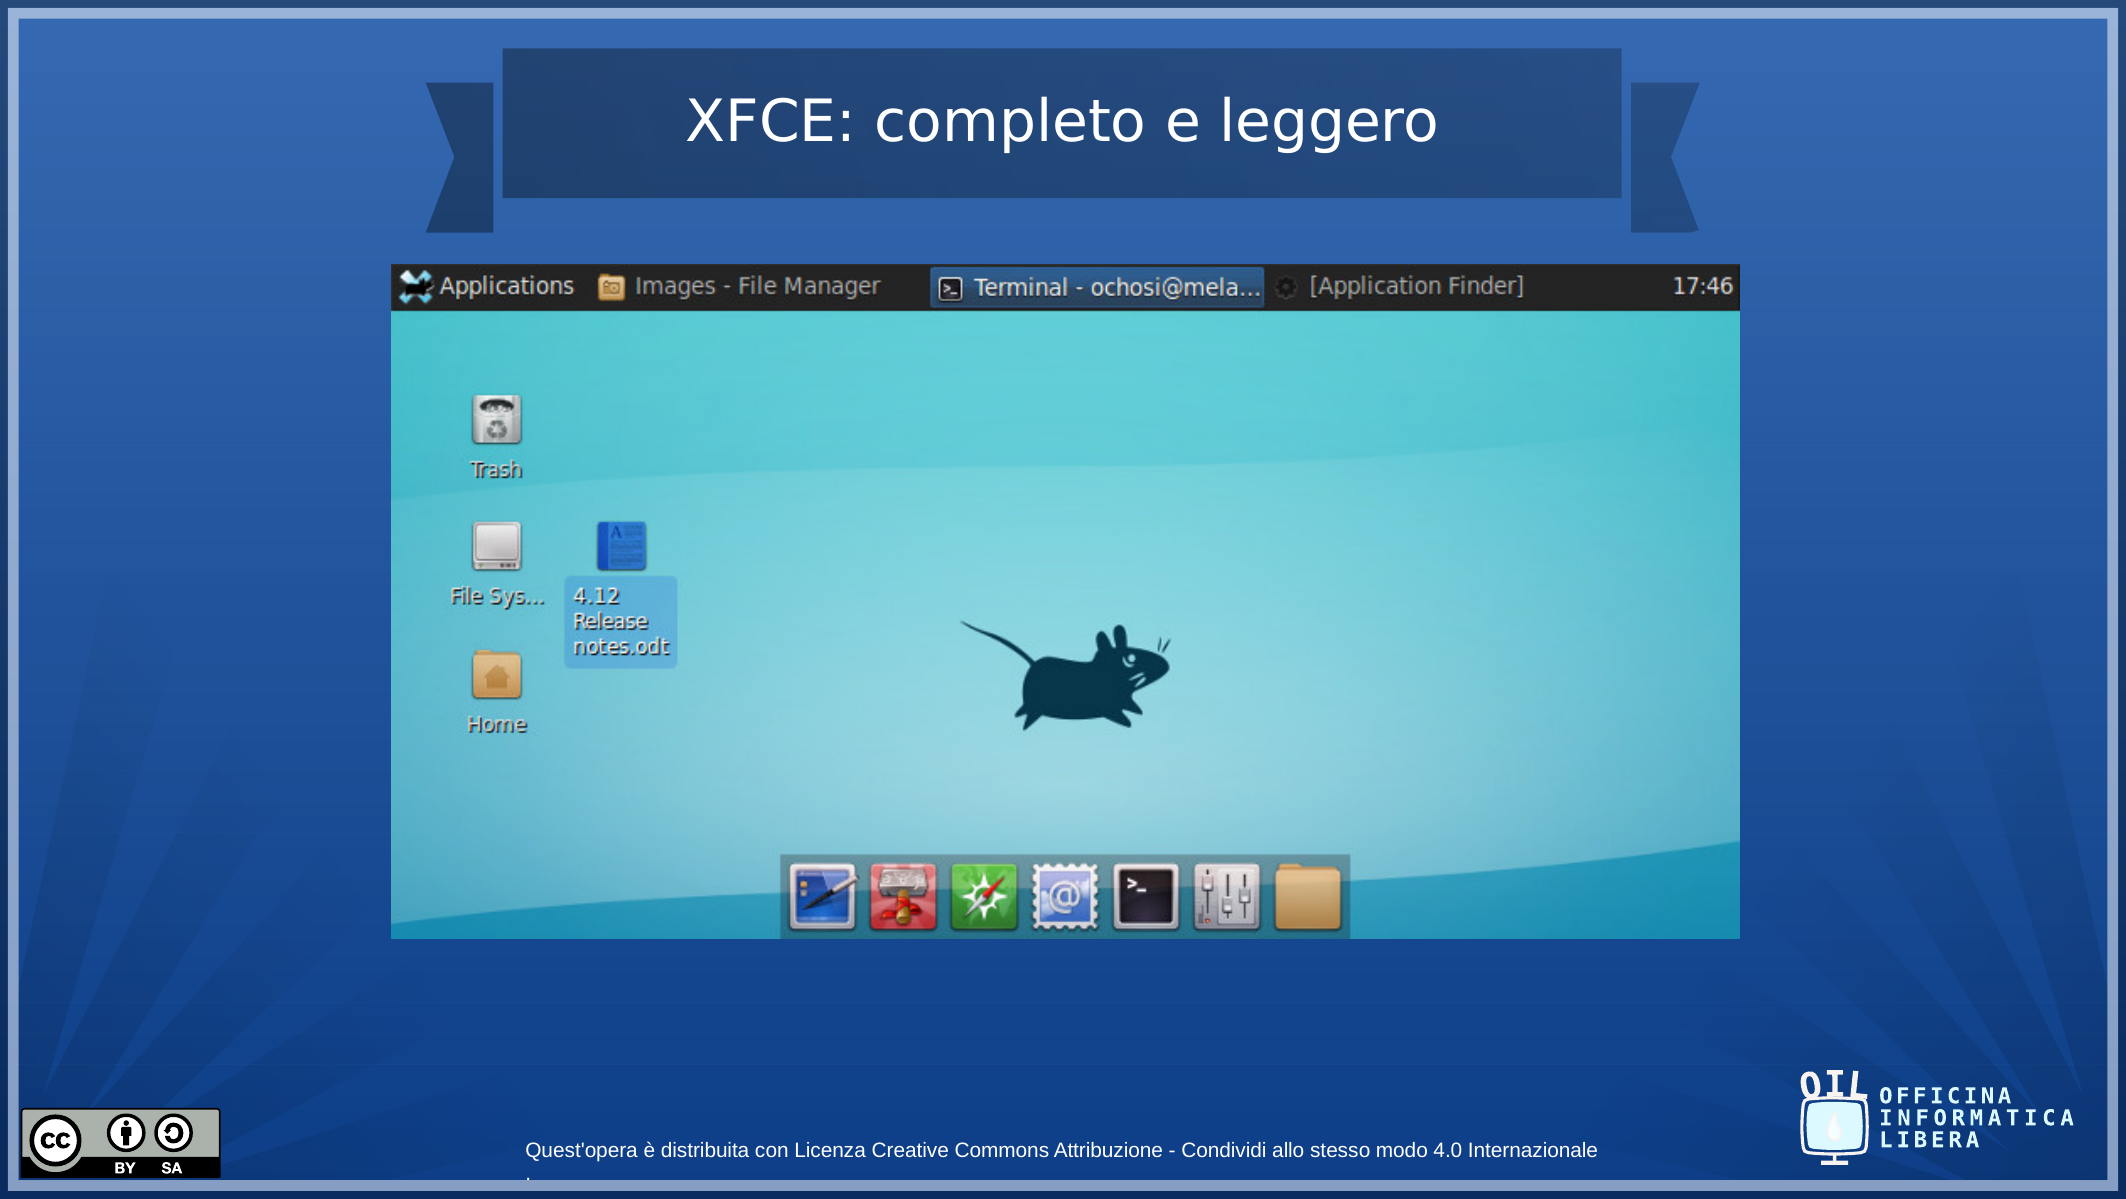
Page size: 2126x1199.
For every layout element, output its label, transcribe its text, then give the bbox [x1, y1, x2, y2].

title XFCE: completo e leggero [501, 45, 1625, 198]
picture [1720, 940, 2126, 1199]
picture [20, 1107, 221, 1178]
text_box Quest'opera è distribuita con Licenza Creative Commons Attribuzione - Condividi allo stesso modo 4.0 Internazionale. [510, 1131, 1619, 1193]
picture [391, 264, 1740, 939]
